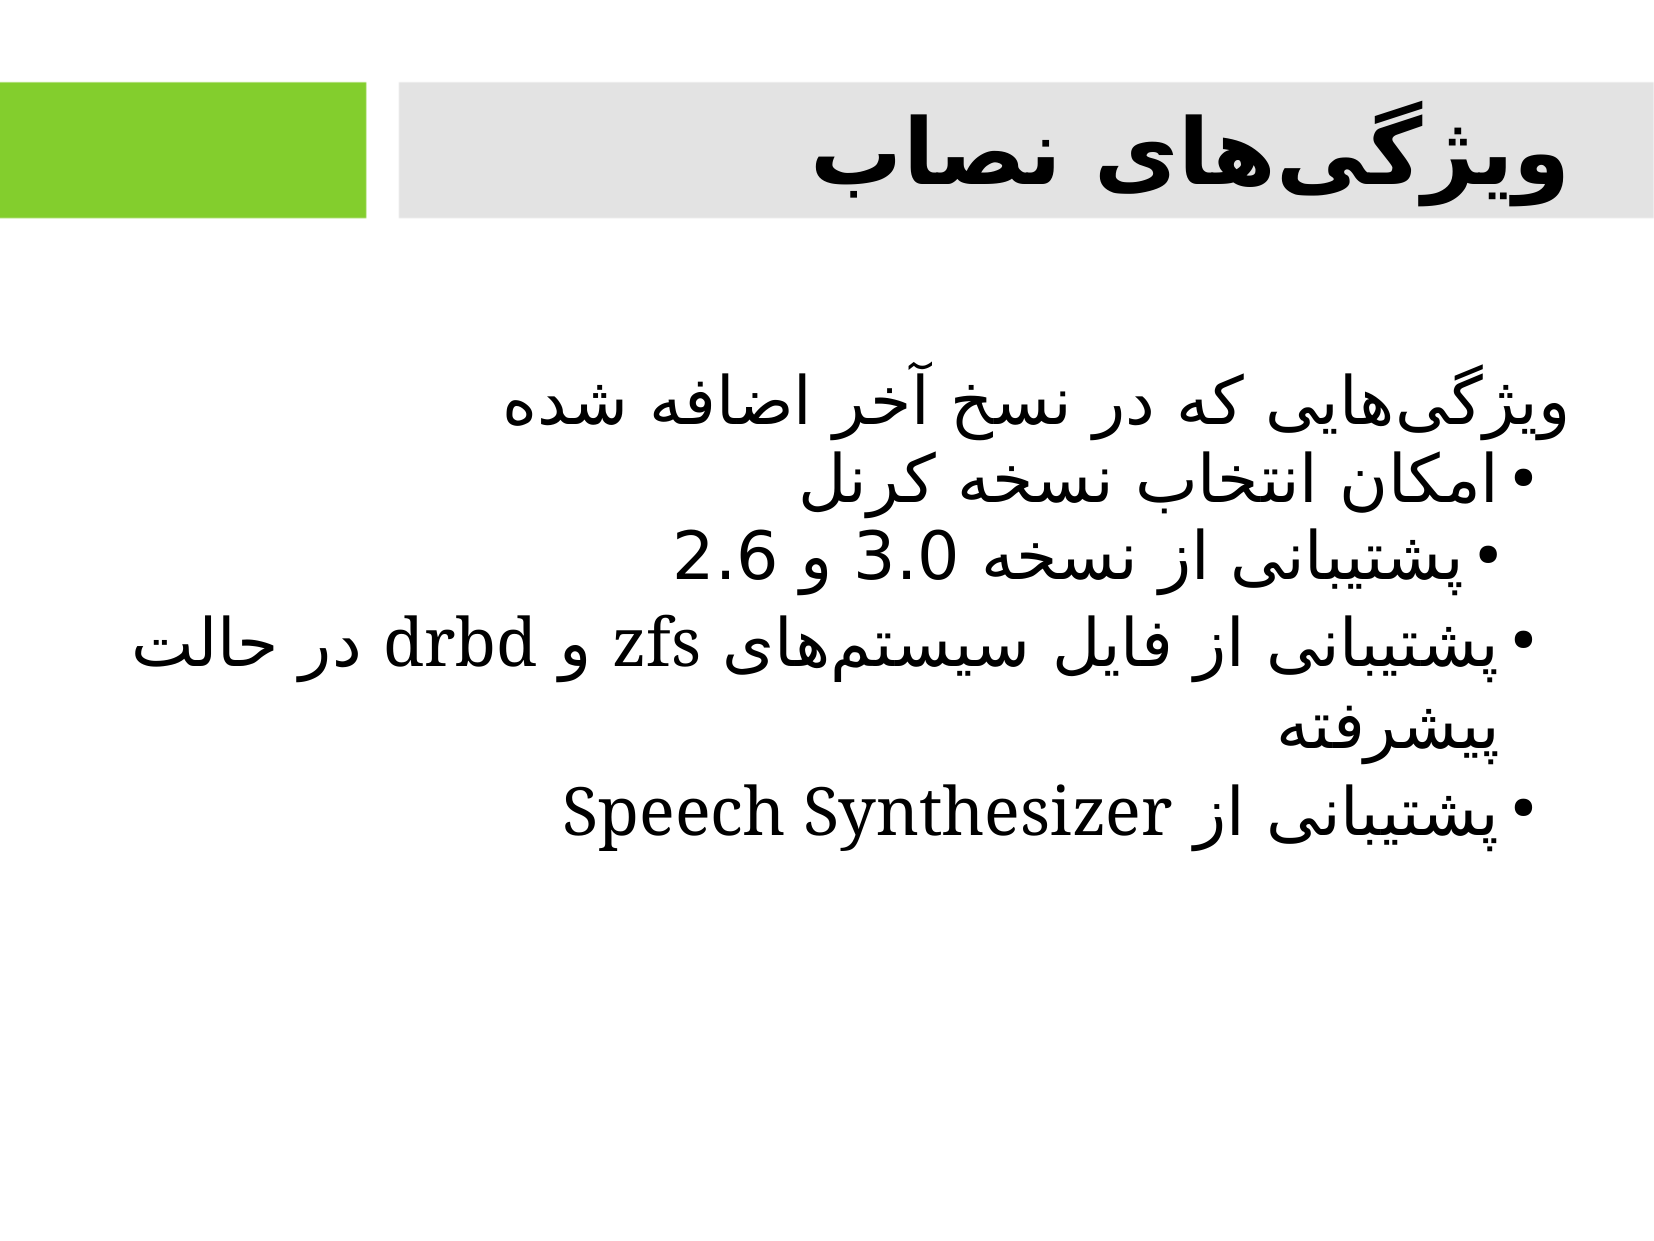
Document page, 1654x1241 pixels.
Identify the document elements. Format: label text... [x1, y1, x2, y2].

title ویژگی‌های نصاب [82, 49, 1571, 257]
picture [0, 0, 1654, 1241]
subtitle ویژگی‌هایی که در نسخ آخر اضافه شده امکان انتخاب نسخه کرنل پشتیبانی از نسخه 3.0 و 2.6 پشتیبانی از فایل سیستم‌های zfs و drbd در حالت پیشرفته پشتیبانی از Speech Synthesizer [82, 290, 1571, 1109]
